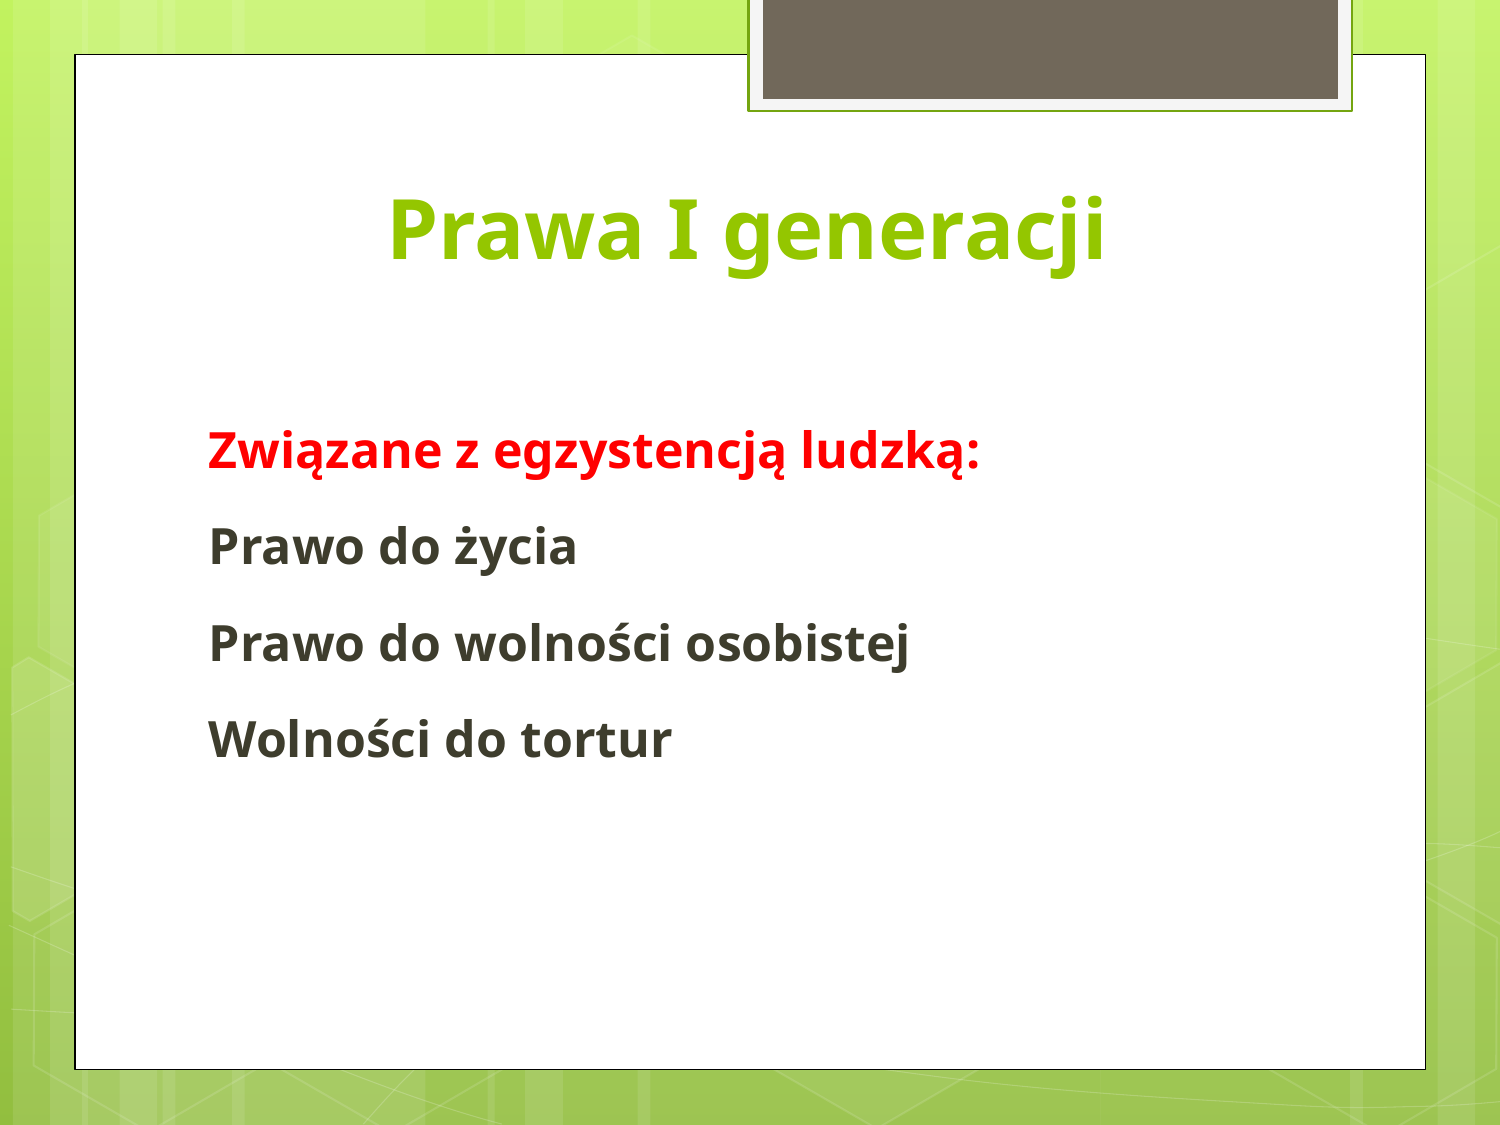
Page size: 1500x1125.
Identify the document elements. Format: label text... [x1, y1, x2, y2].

title Prawa I generacji [171, 168, 1324, 357]
list Związane z egzystencją ludzką: Prawo do życia Prawo do wolności osobistej Wolności do tortur [171, 381, 1283, 957]
